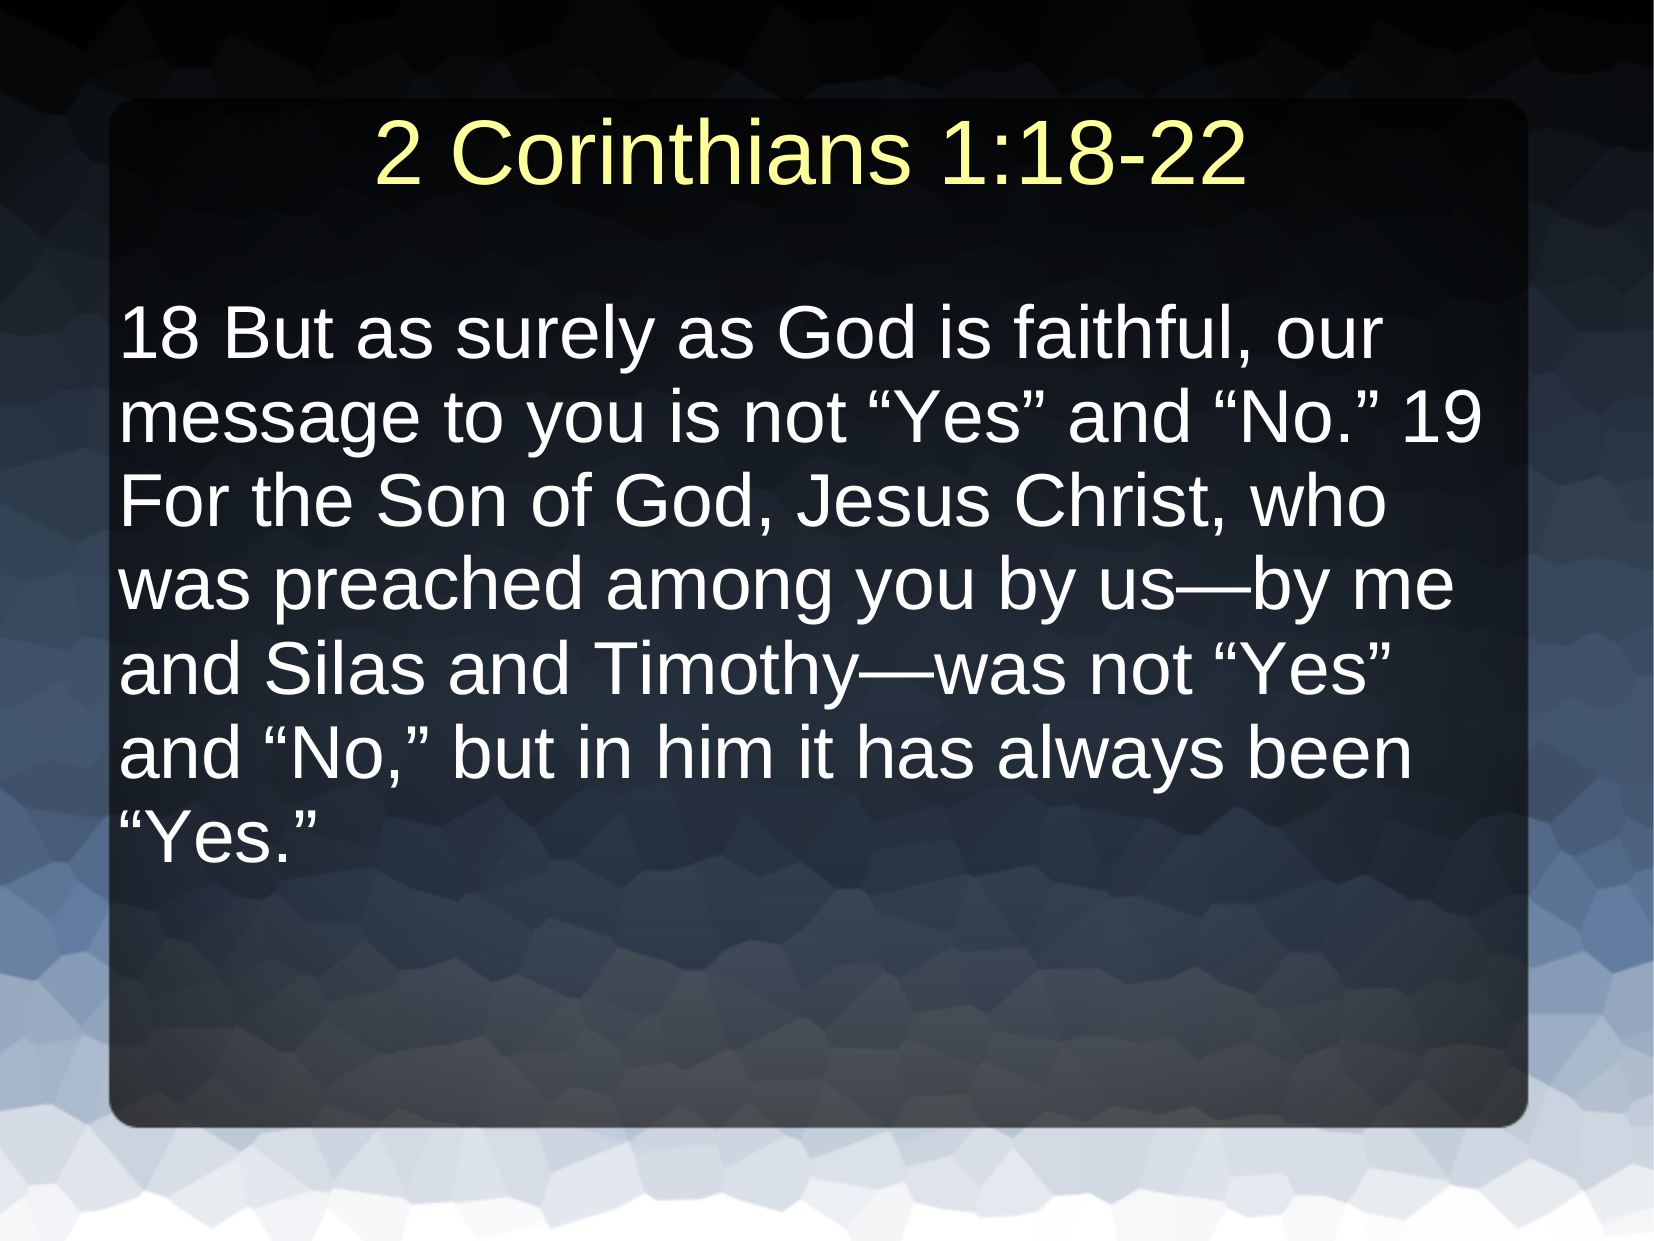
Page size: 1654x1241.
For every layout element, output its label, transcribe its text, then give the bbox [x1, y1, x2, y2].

title 2 Corinthians 1:18-22 [118, 49, 1506, 257]
list 18 But as surely as God is faithful, our message to you is not “Yes” and “No.” 19 For the Son of God, Jesus Christ, who was preached among you by us—by me and Silas and Timothy—was not “Yes” and “No,” but in him it has always been “Yes.” [118, 290, 1506, 1109]
picture [0, 0, 1654, 1241]
